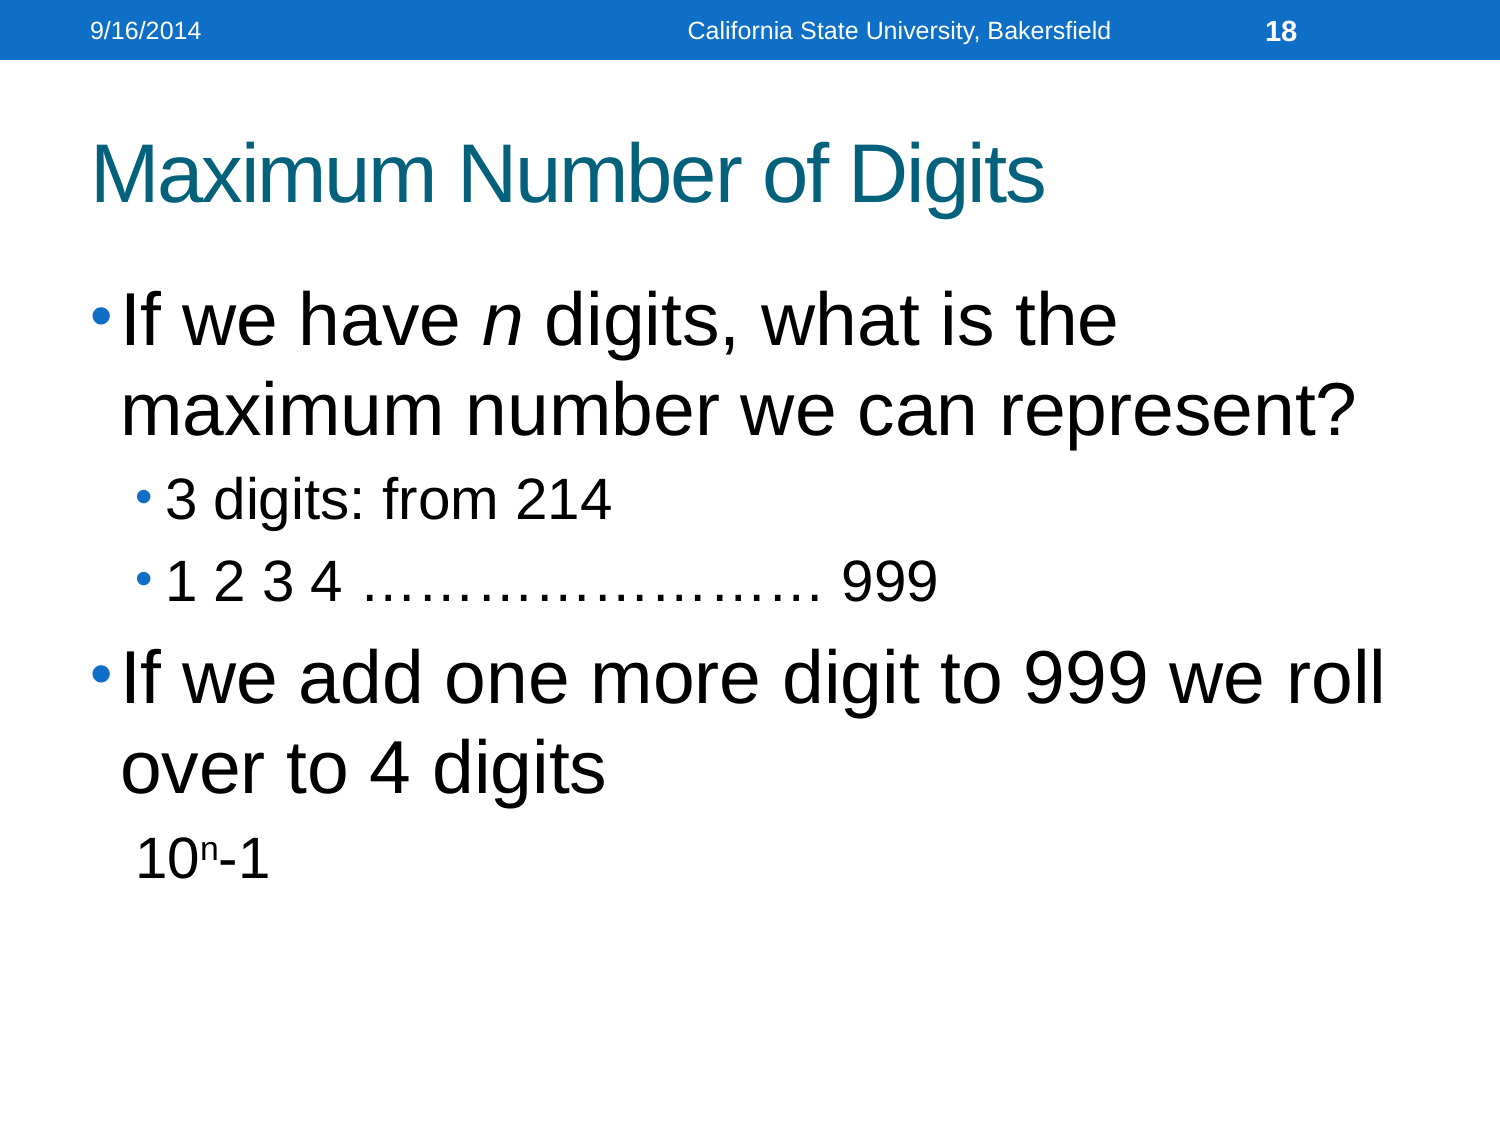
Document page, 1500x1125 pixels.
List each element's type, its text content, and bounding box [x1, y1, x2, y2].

list If we have n digits, what is the maximum number we can represent? 3 digits: from 214 1 2 3 4 …………………… 999 If we add one more digit to 999 we roll over to 4 digits 10n-1 [75, 262, 1425, 1063]
footer California State University, Bakersfield [562, 3, 1238, 57]
slide_number <number> [1250, 3, 1425, 57]
slide_number 9/16/2014 [75, 3, 550, 57]
title Maximum Number of Digits [75, 87, 1425, 250]
